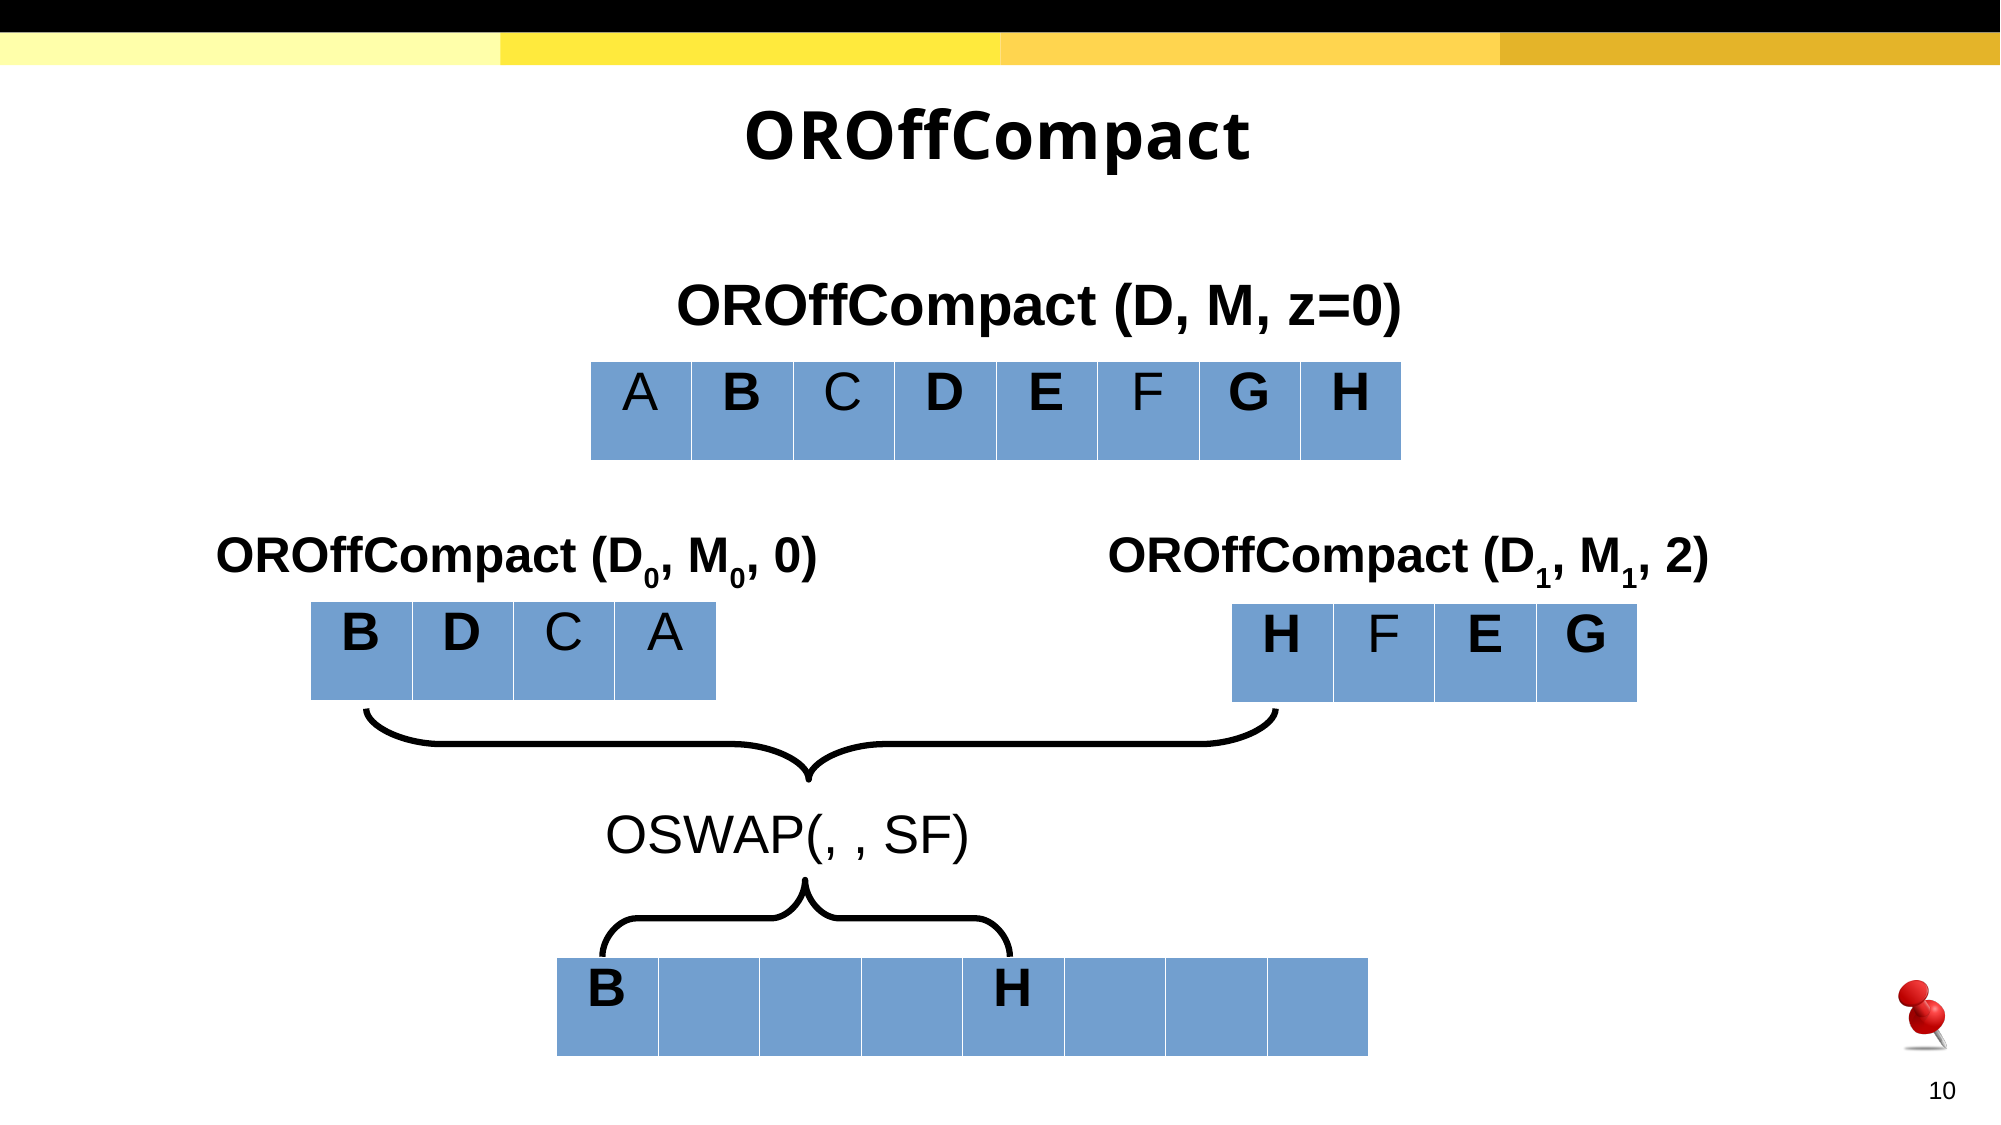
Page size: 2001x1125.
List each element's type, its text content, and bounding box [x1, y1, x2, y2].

table_header D [413, 602, 513, 700]
table_header [862, 958, 962, 1056]
table_header B [311, 602, 412, 700]
table_header [1268, 958, 1368, 1056]
table_header H [1301, 362, 1401, 460]
text_box OROffCompact (D0, M0, 0) [200, 519, 834, 603]
picture [1889, 980, 1961, 1052]
table_header H [1232, 604, 1333, 702]
table_header [760, 958, 861, 1056]
text_box 10 [1913, 1069, 1972, 1113]
table_header F [1334, 604, 1434, 702]
table_header [1065, 958, 1165, 1056]
text_box OROffCompact (D1, M1, 2) [1092, 519, 1726, 603]
table_header E [997, 362, 1097, 460]
table_header G [1537, 604, 1637, 702]
table_header F [1098, 362, 1199, 460]
table_header B [557, 958, 658, 1056]
table_header C [514, 602, 614, 700]
table_header A [591, 362, 691, 460]
table_header B [692, 362, 793, 460]
table_header A [615, 602, 716, 700]
table_header [659, 958, 759, 1056]
table_header [1166, 958, 1267, 1056]
table_header H [963, 958, 1064, 1056]
text_box OSWAP(, , SF) [590, 797, 988, 873]
title OROffCompact [48, 65, 1947, 213]
table_header G [1200, 362, 1300, 460]
text_box OROffCompact (D, M, z=0) [661, 265, 1419, 346]
table_header C [794, 362, 894, 460]
table_header D [895, 362, 996, 460]
table_header E [1435, 604, 1536, 702]
